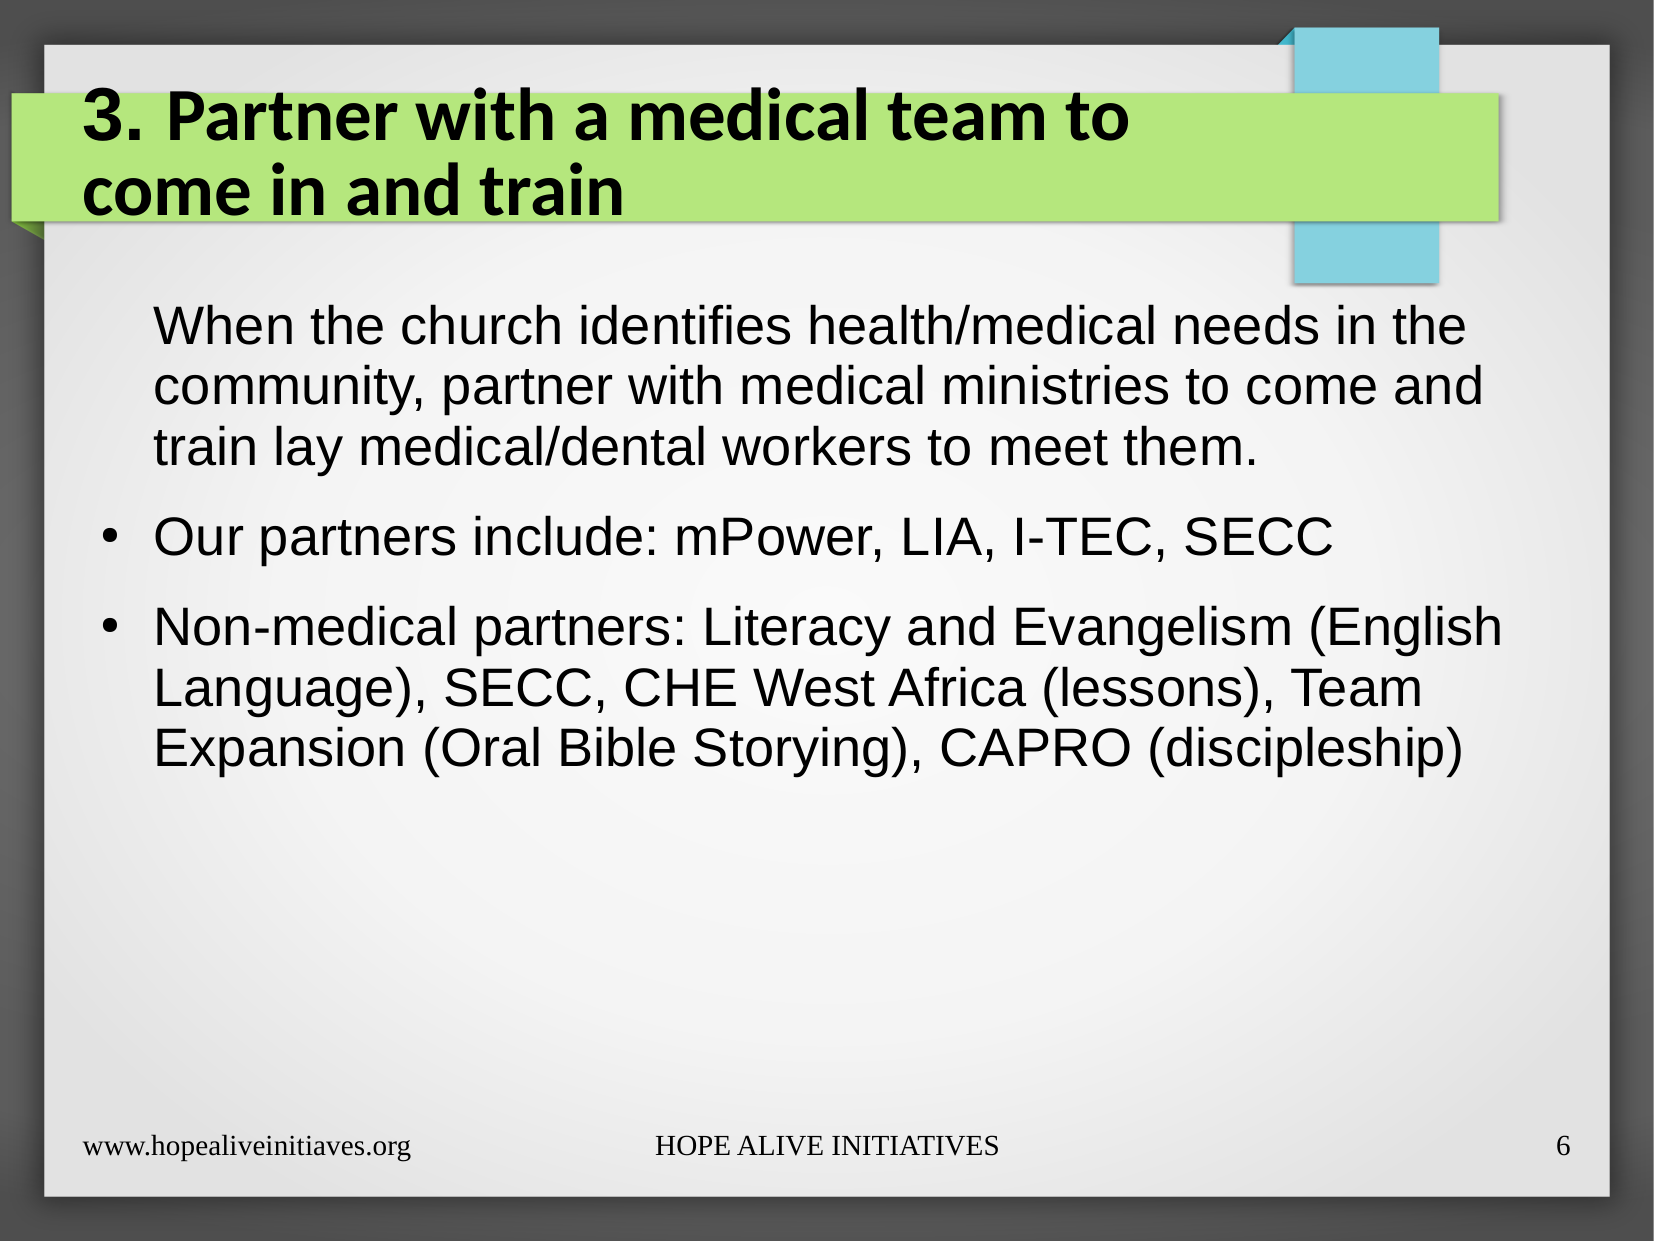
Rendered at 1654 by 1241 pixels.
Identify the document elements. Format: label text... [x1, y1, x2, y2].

picture [0, 0, 1654, 1241]
title 3. Partner with a medical team to come in and train [82, 61, 1264, 246]
list When the church identifies health/medical needs in the community, partner with medical ministries to come and train lay medical/dental workers to meet them. Our partners include: mPower, LIA, I-TEC, SECC Non-medical partners: Literacy and Evangelism (English Language), SECC, CHE West Africa (lessons), Team Expansion (Oral Bible Storying), CAPRO (discipleship) [82, 295, 1571, 1015]
